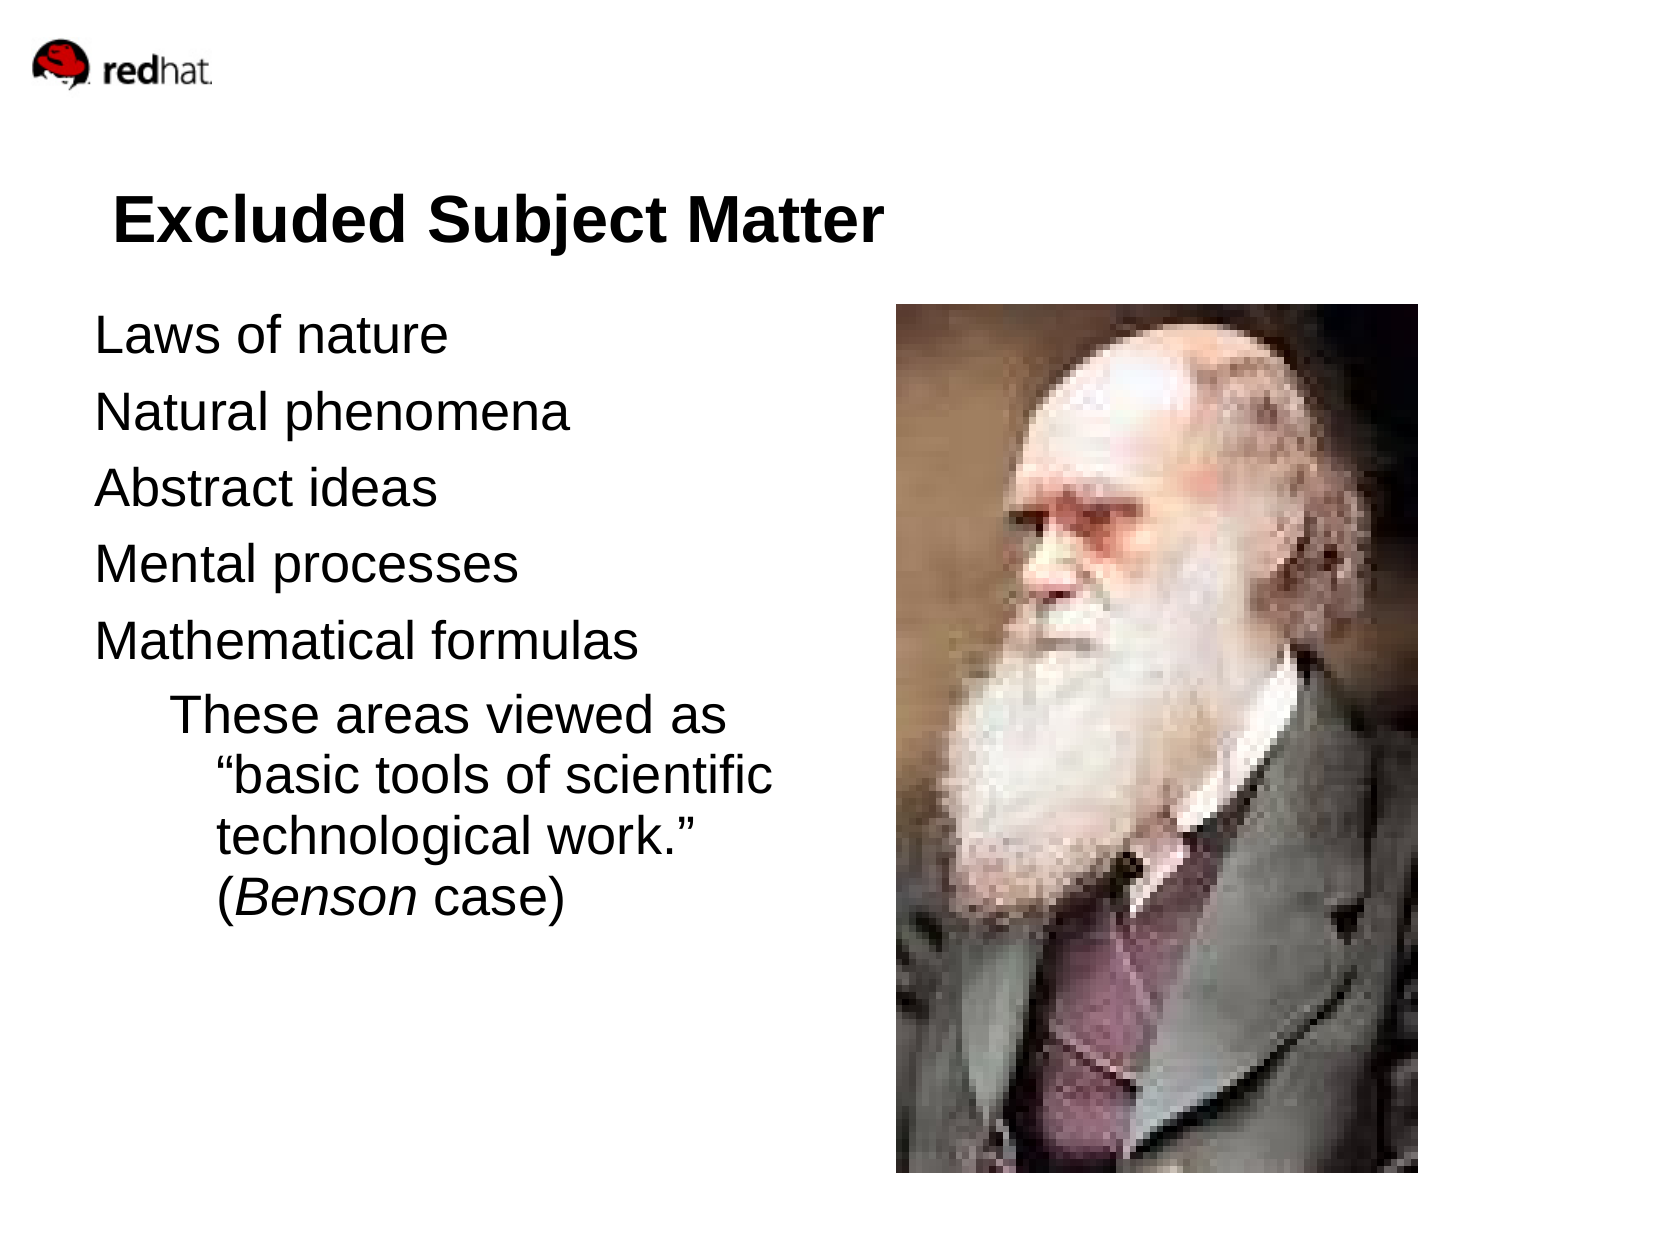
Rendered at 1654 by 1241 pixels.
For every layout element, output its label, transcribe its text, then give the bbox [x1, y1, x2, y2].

picture [896, 304, 1418, 1174]
list Laws of nature Natural phenomena Abstract ideas Mental processes Mathematical formulas These areas viewed as “basic tools of scientific technological work.” (Benson case) [94, 304, 781, 1174]
title Excluded Subject Matter [112, 164, 1506, 275]
picture [31, 37, 212, 98]
